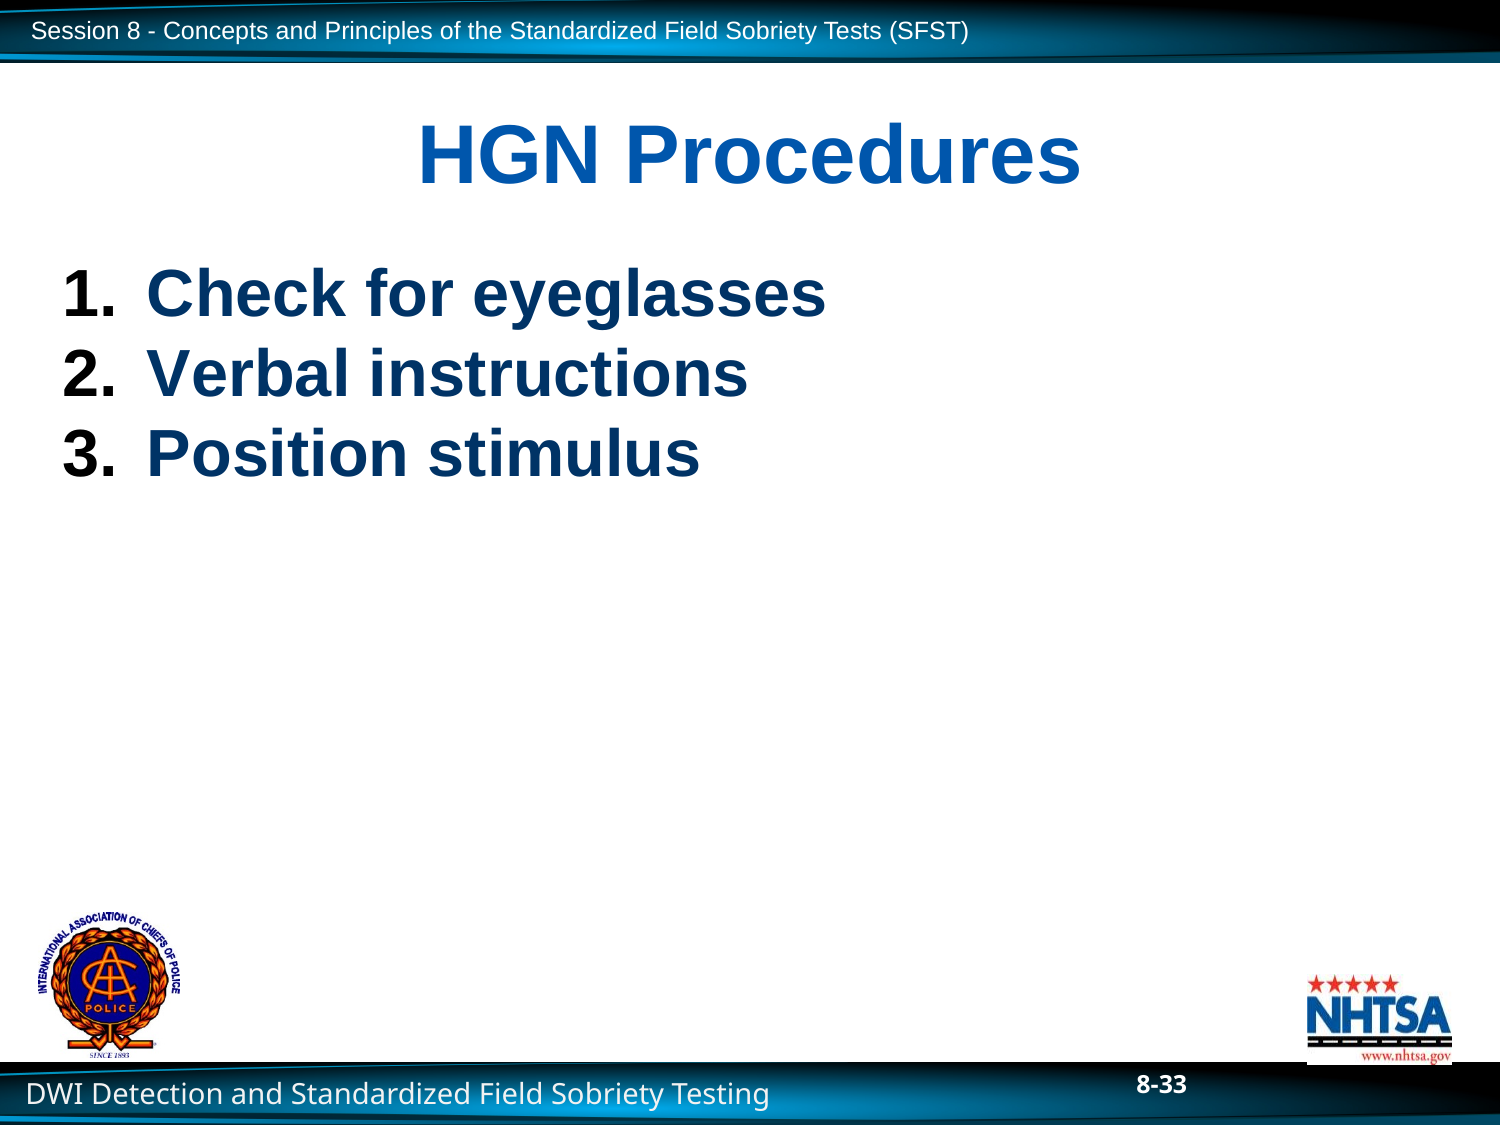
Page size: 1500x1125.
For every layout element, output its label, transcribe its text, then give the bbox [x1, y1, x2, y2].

slide_number 8-33 [1121, 1055, 1472, 1116]
list Check for eyeglasses Verbal instructions Position stimulus [62, 249, 1458, 1000]
title HGN Procedures [50, 87, 1451, 213]
